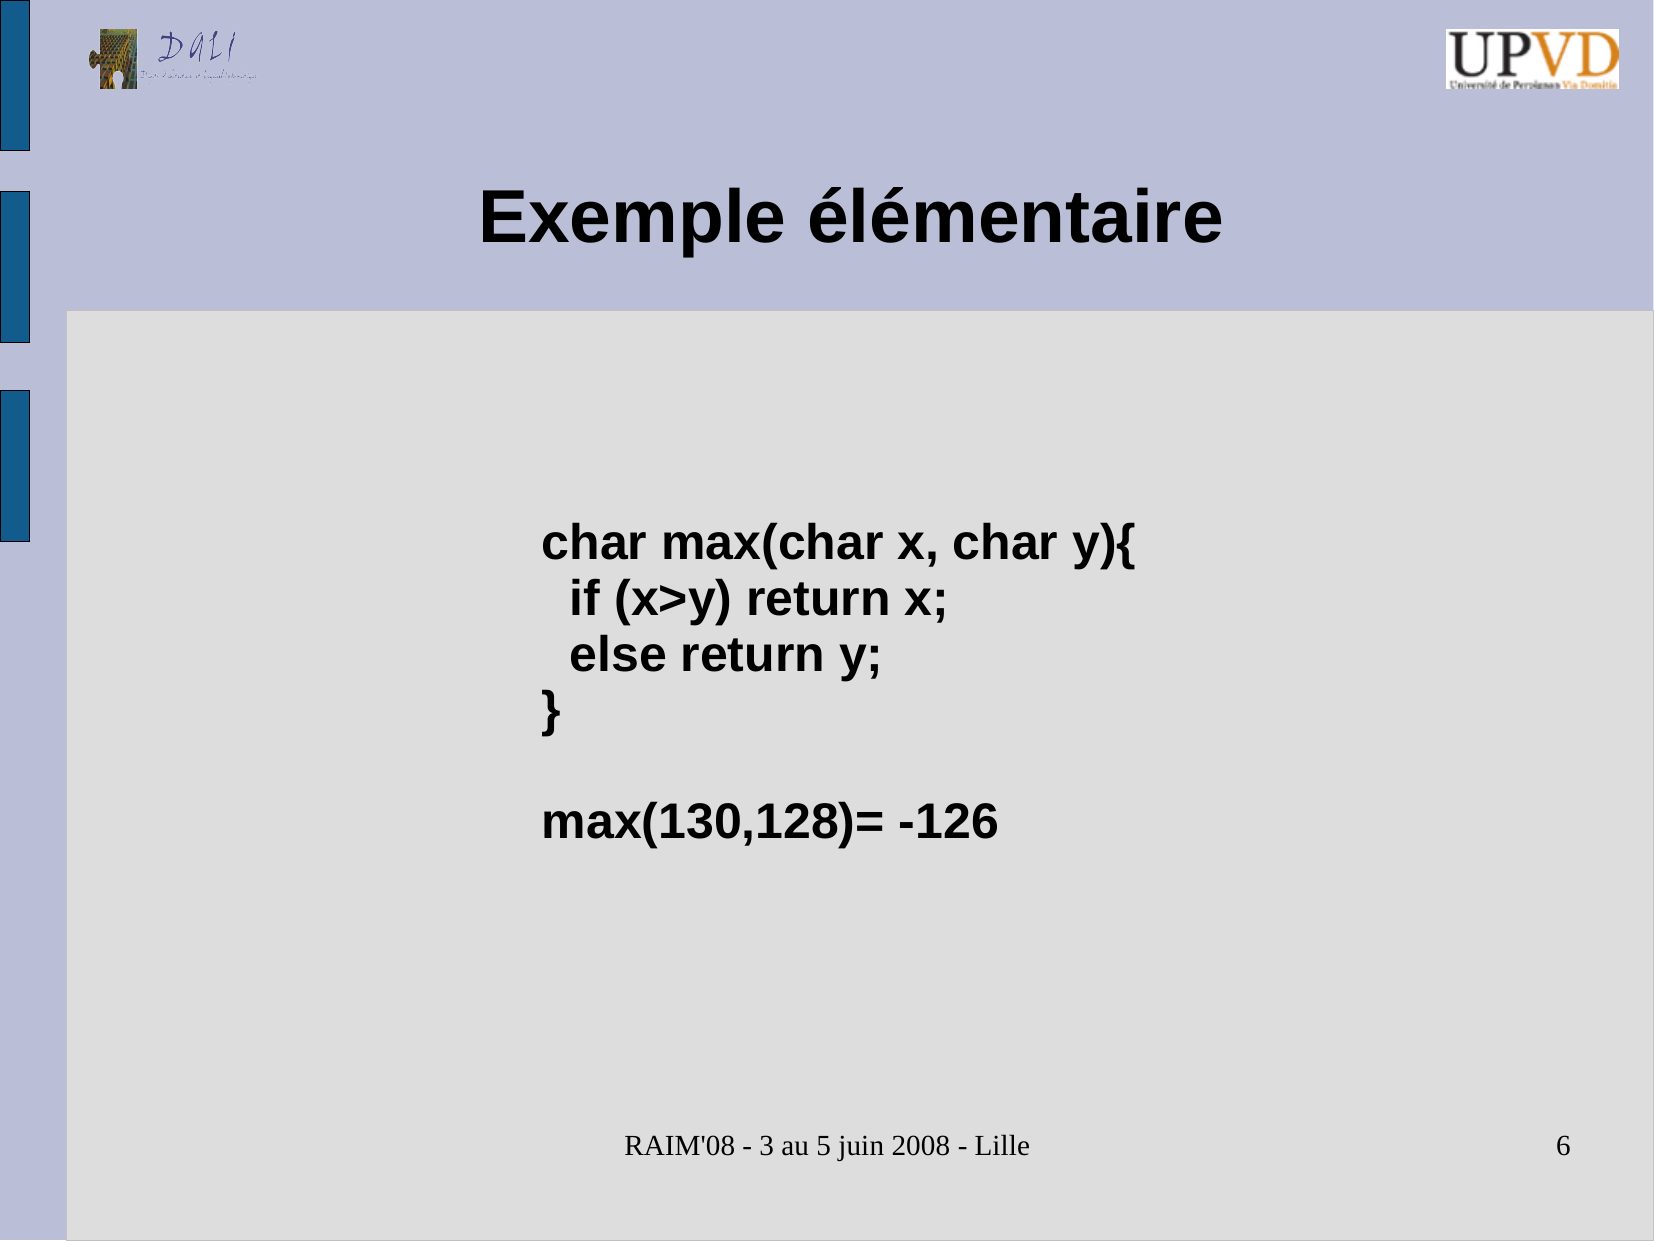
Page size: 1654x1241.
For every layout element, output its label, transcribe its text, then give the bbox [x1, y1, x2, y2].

text_box char max(char x, char y){ if (x>y) return x; else return y; } max(130,128)= -126 [527, 507, 1152, 864]
picture [1446, 29, 1619, 89]
text_box Exemple élémentaire [463, 167, 1240, 266]
picture [88, 29, 261, 89]
